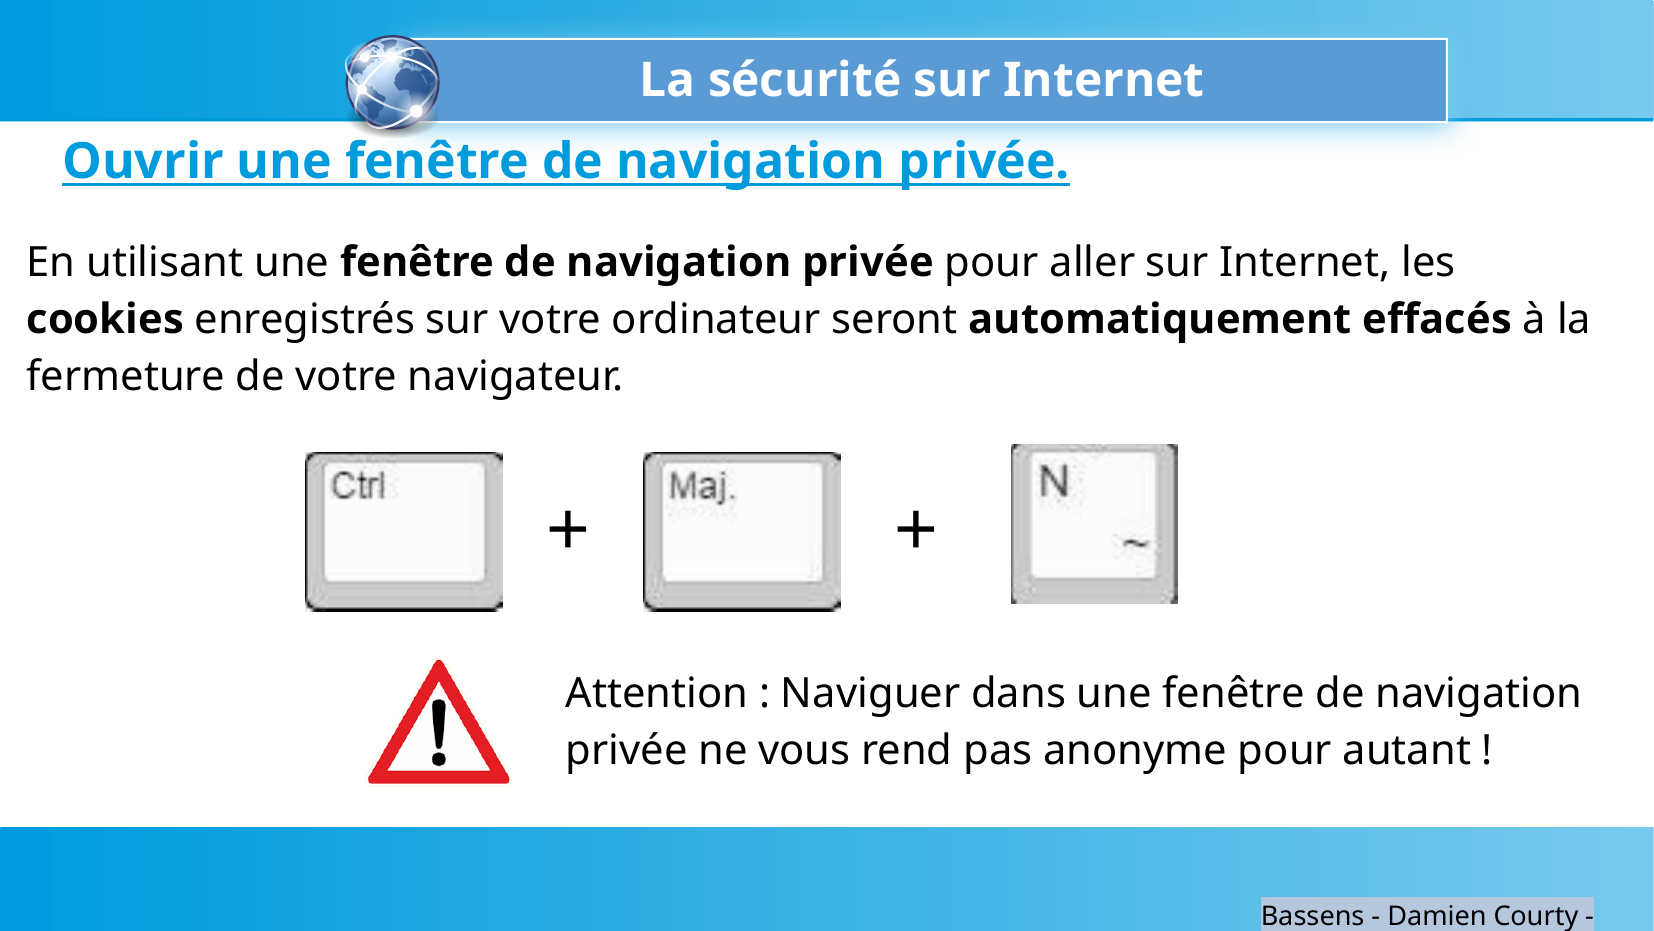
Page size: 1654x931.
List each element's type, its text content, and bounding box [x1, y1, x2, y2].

text_box + [531, 478, 606, 578]
picture [1011, 444, 1178, 604]
picture [643, 452, 841, 612]
picture [305, 452, 503, 612]
text_box + [879, 478, 954, 578]
text_box Ouvrir une fenêtre de navigation privée. [47, 118, 1577, 219]
text_box Attention : Naviguer dans une fenêtre de navigation privée ne vous rend pas anonyme pour autant ! [550, 654, 1601, 787]
text_box En utilisant une fenêtre de navigation privée pour aller sur Internet, les cookies enregistrés sur votre ordinateur seront automatiquement effacés à la fermeture de votre navigateur. [11, 224, 1637, 444]
text_box Bassens - Damien Courty - 2024 [1246, 889, 1654, 931]
picture [365, 648, 512, 795]
picture [341, 35, 443, 140]
text_box La sécurité sur Internet [443, 38, 1447, 118]
